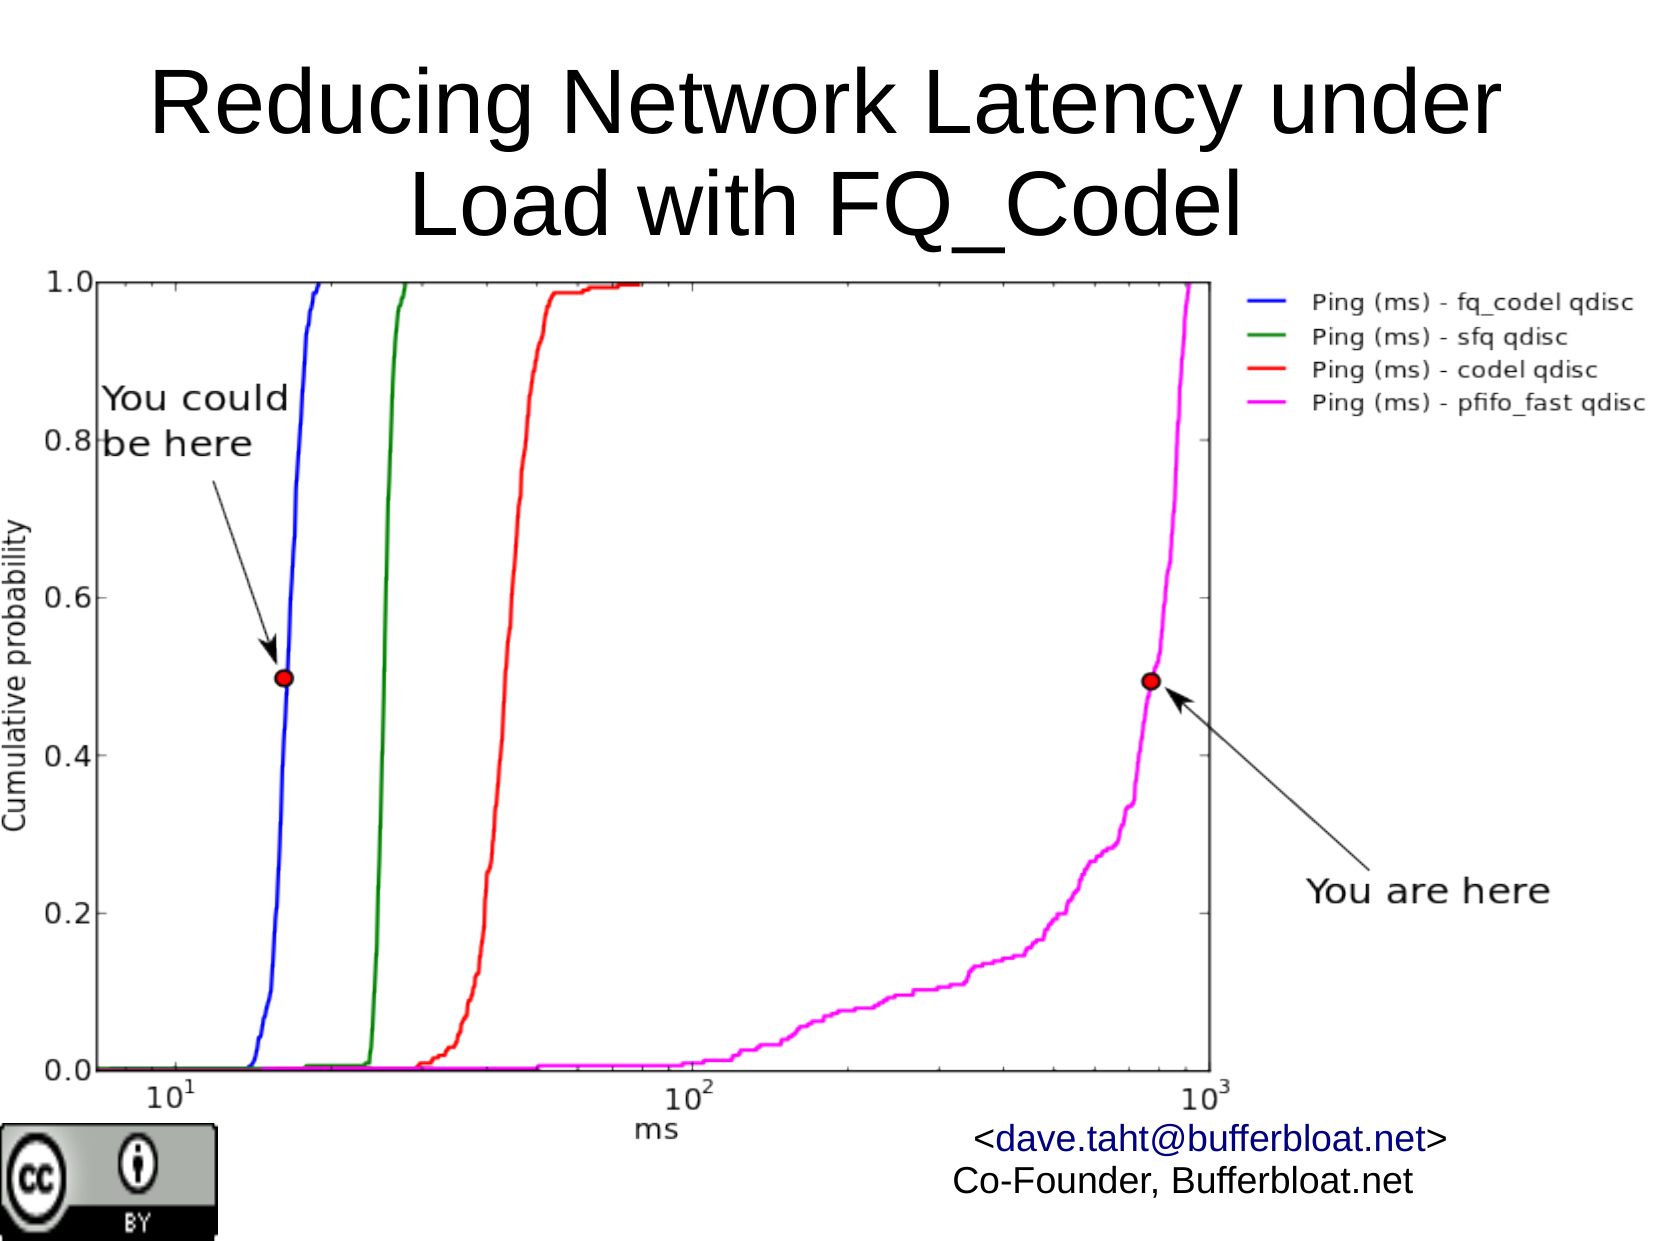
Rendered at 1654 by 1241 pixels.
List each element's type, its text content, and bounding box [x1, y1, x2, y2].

text_box Dave Taht <dave.taht@bufferbloat.net> Co-Founder, Bufferbloat.net [937, 1156, 1621, 1241]
title Reducing Network Latency under Load with FQ_Codel [82, 49, 1571, 256]
picture [0, 256, 1654, 1241]
